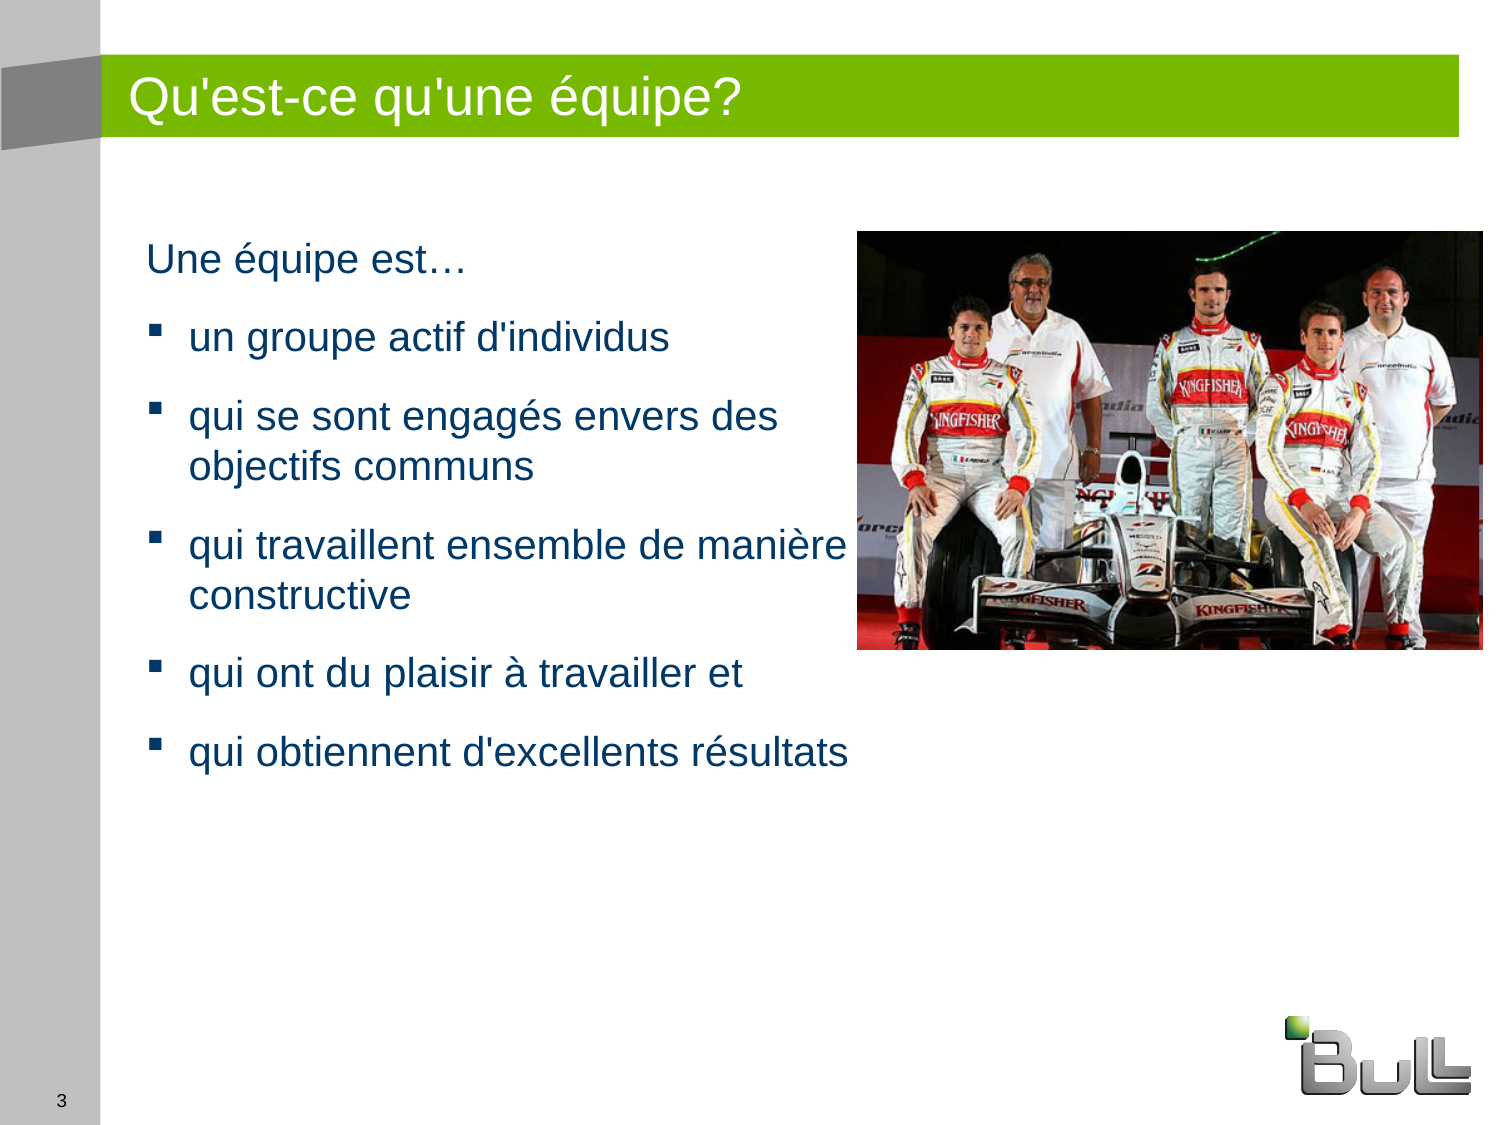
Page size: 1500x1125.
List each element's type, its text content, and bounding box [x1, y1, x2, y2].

text_box Une équipe est… un groupe actif d'individus qui se sont engagés envers des objectifs communs qui travaillent ensemble de manière constructive qui ont du plaisir à travailler et qui obtiennent d'excellents résultats [145, 231, 869, 775]
picture [857, 231, 1483, 650]
text_box Qu'est-ce qu'une équipe? [128, 61, 1443, 127]
picture [1285, 1016, 1471, 1095]
